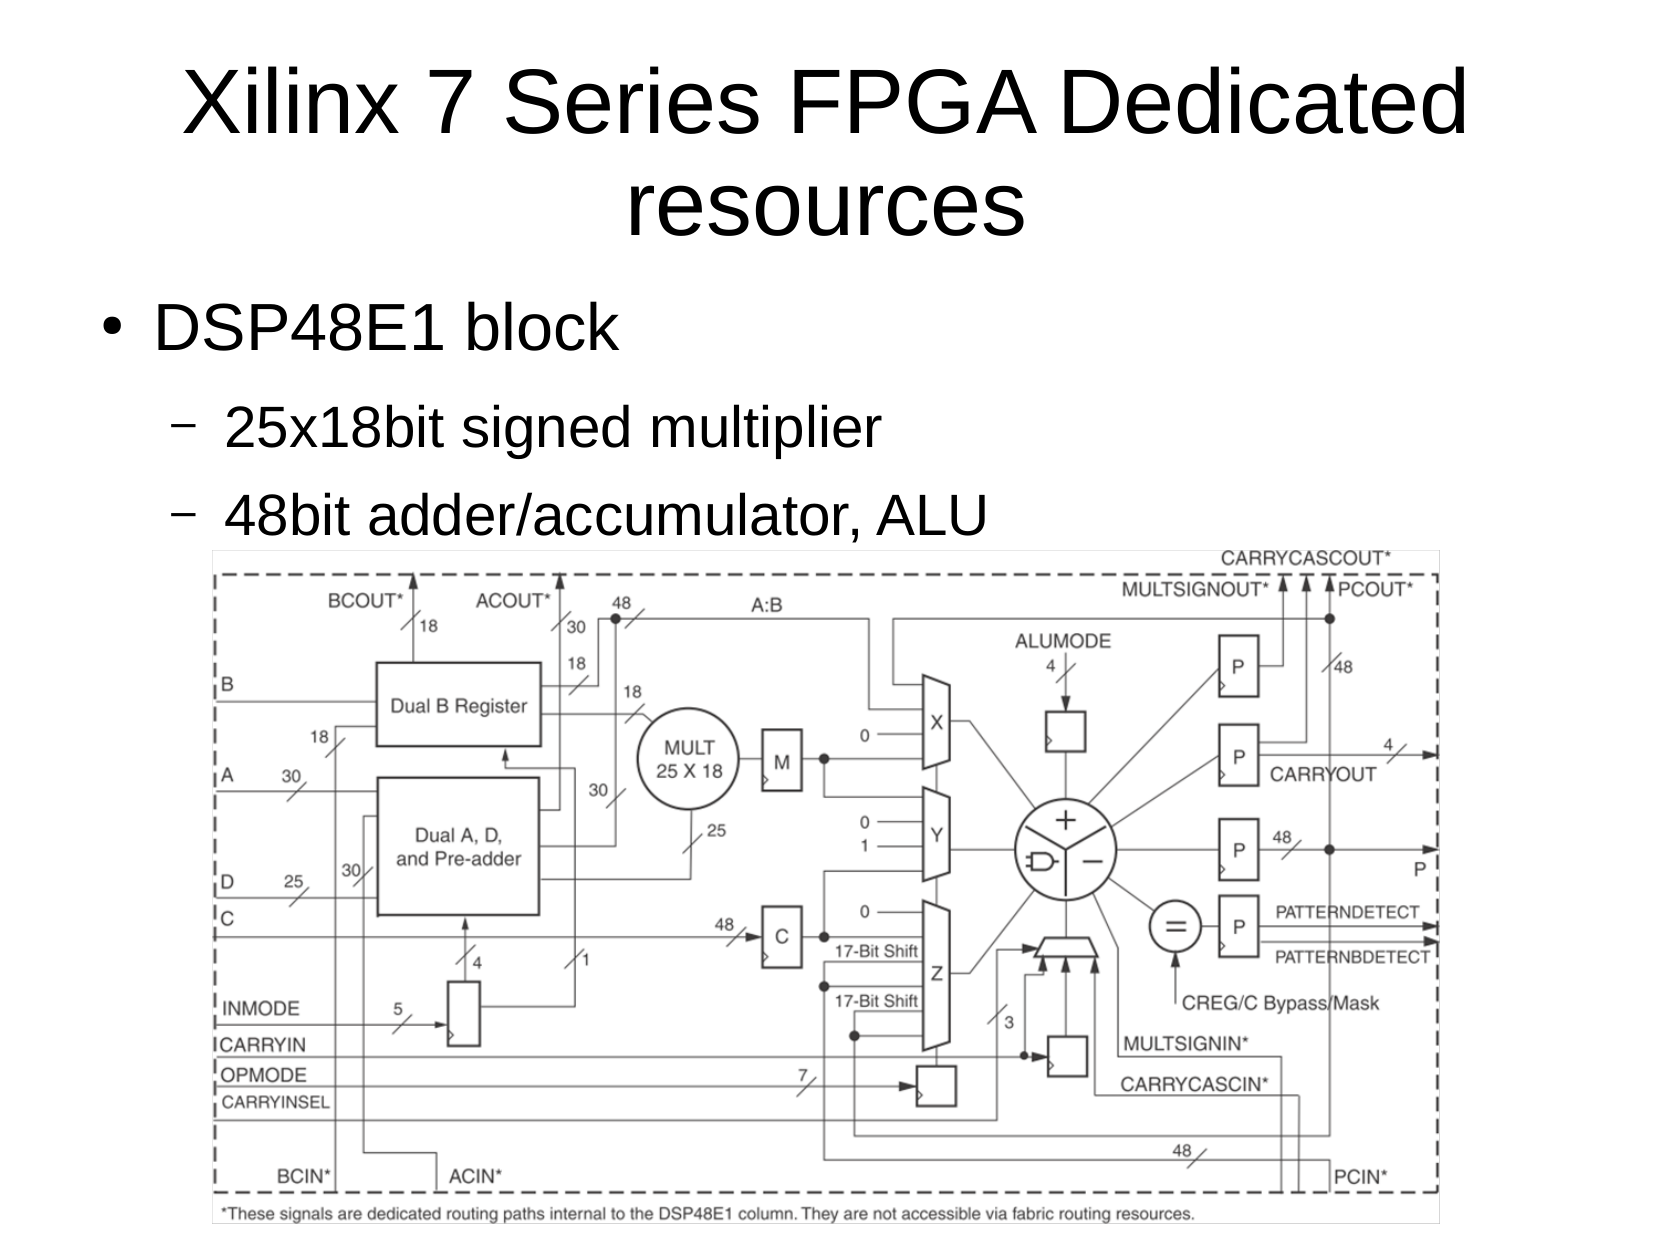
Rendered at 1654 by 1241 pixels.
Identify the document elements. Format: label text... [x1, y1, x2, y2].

title Xilinx 7 Series FPGA Dedicated resources [82, 49, 1571, 257]
picture [211, 549, 1441, 1225]
list DSP48E1 block 25x18bit signed multiplier 48bit adder/accumulator, ALU [82, 290, 1571, 1010]
